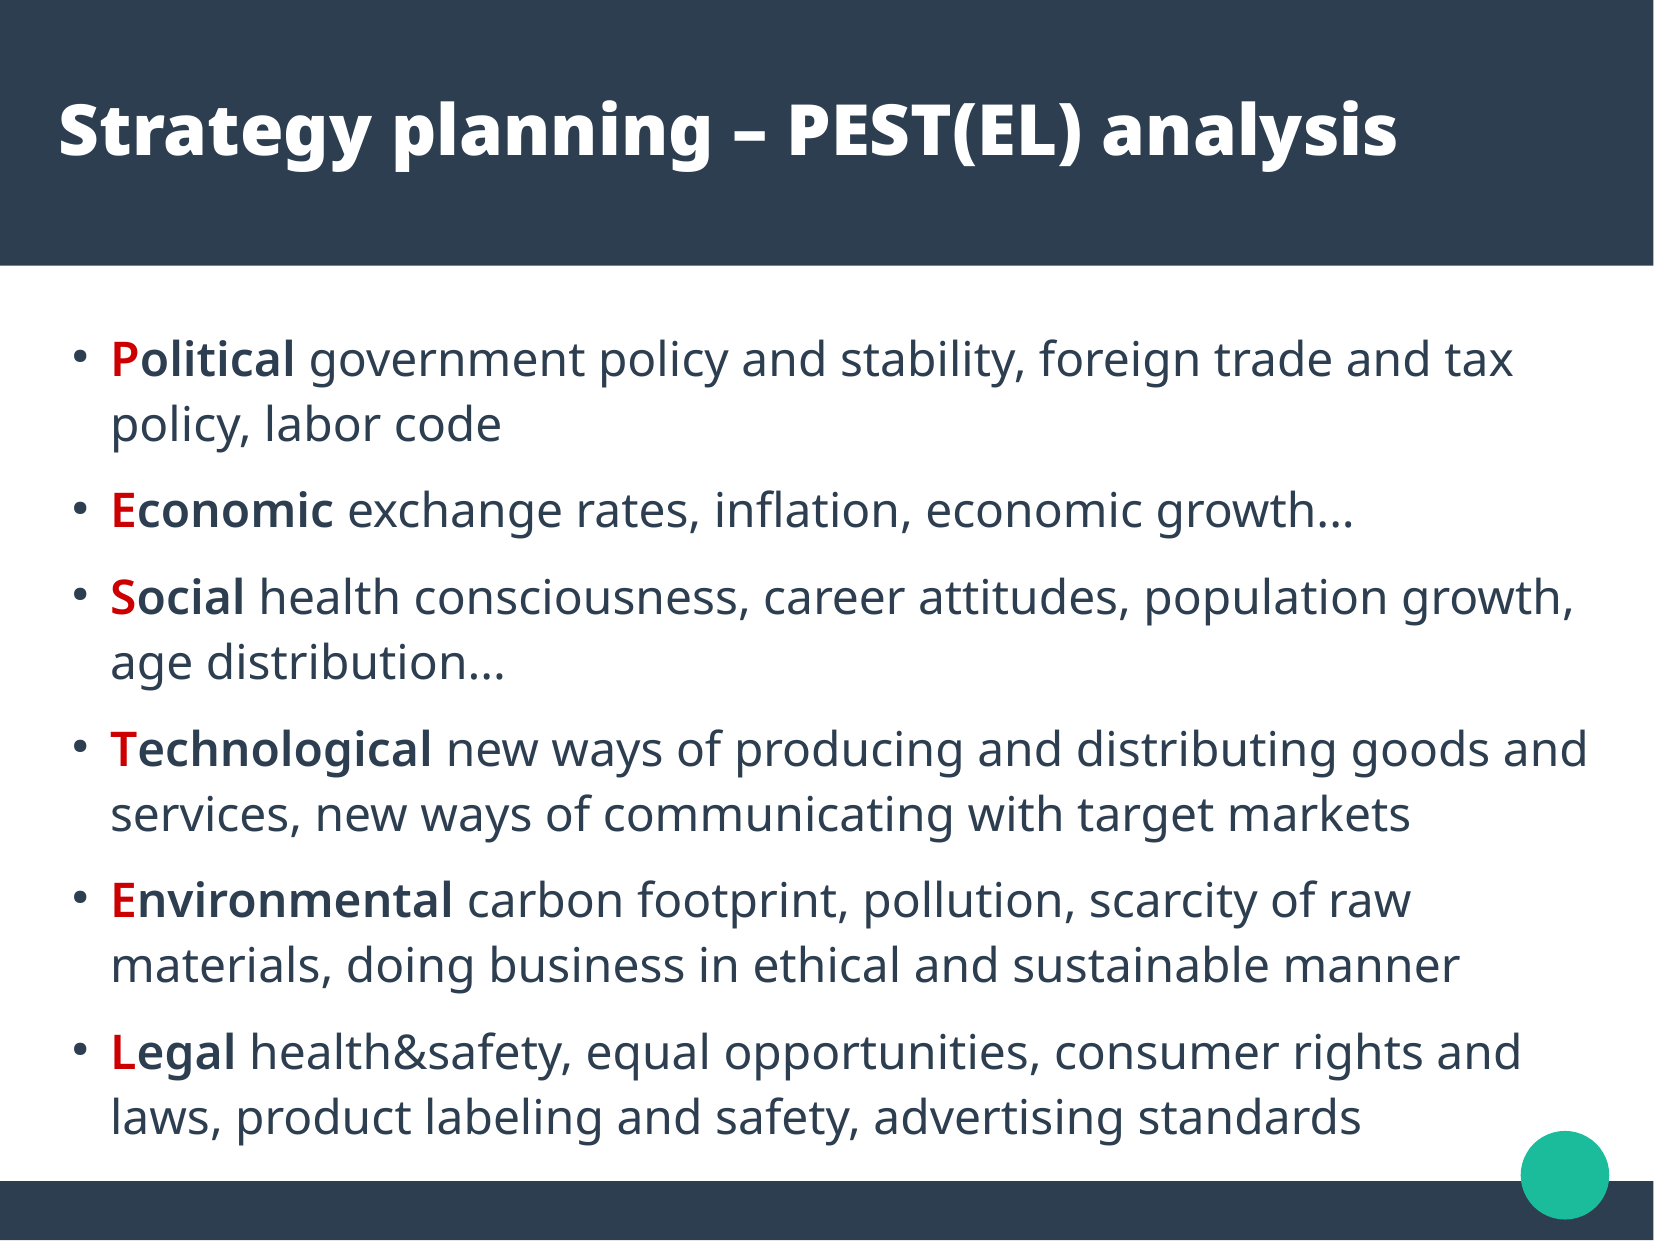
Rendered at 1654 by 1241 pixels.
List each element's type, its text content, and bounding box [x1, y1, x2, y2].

list Political government policy and stability, foreign trade and tax policy, labor code Economic exchange rates, inflation, economic growth... Social health consciousness, career attitudes, population growth, age distribution... Technological new ways of producing and distributing goods and services, new ways of communicating with target markets Environmental carbon footprint, pollution, scarcity of raw materials, doing business in ethical and sustainable manner Legal health&safety, equal opportunities, consumer rights and laws, product labeling and safety, advertising standards [59, 324, 1595, 1152]
title Strategy planning – PEST(EL) analysis [59, 49, 1595, 207]
